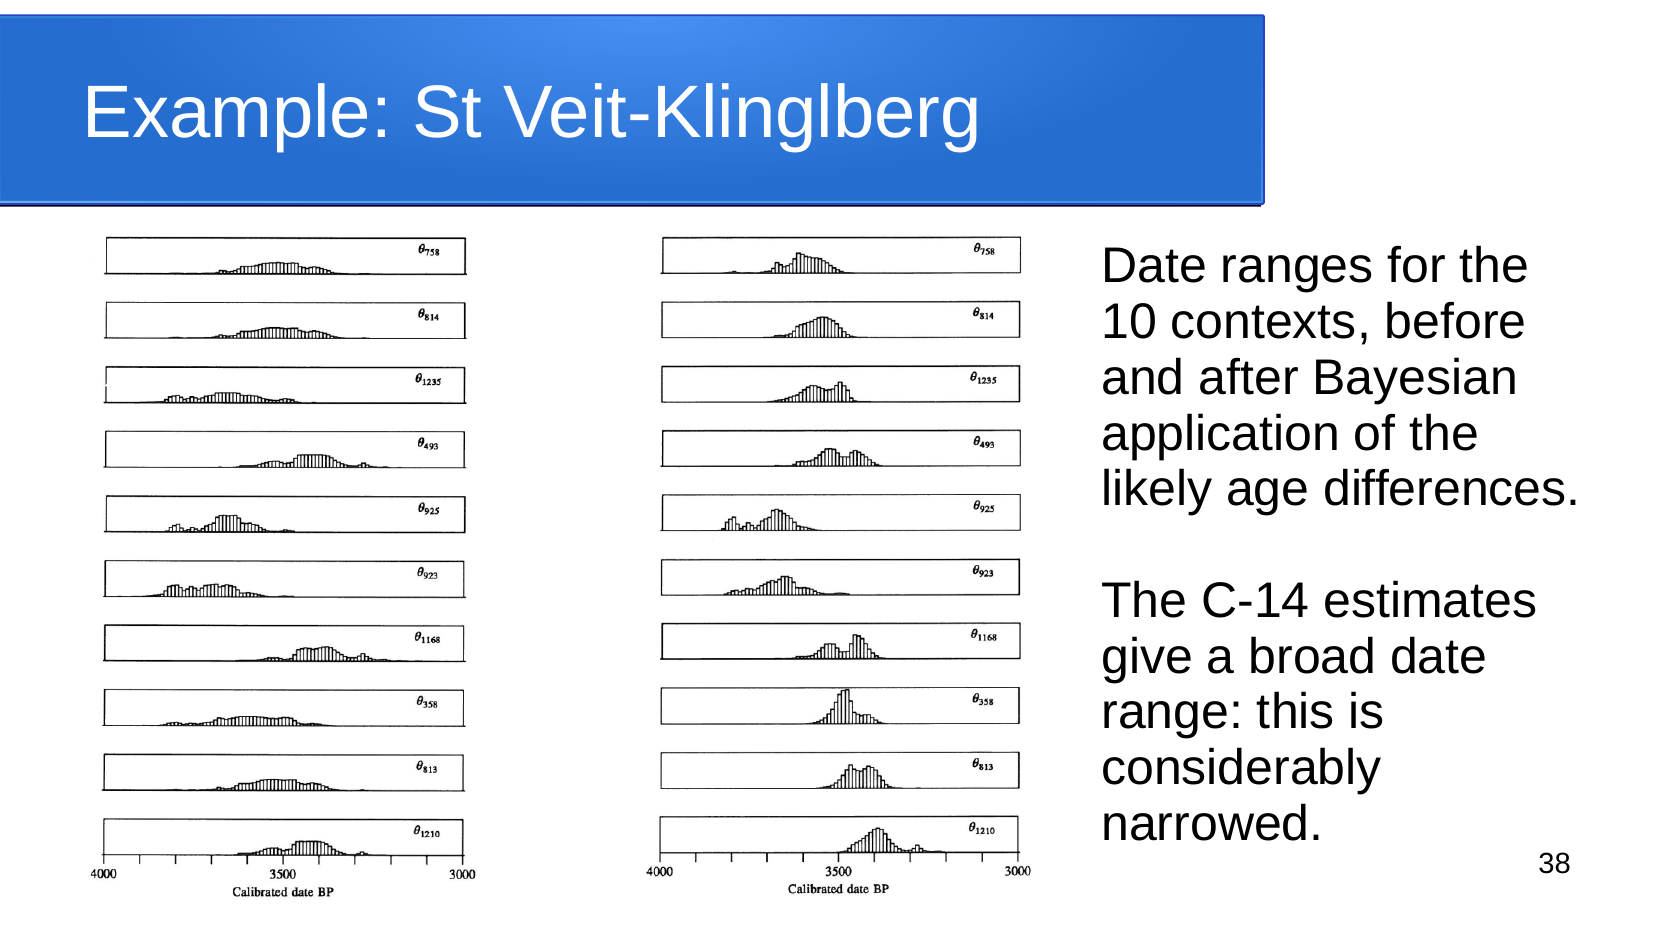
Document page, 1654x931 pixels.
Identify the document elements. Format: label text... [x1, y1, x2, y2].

picture [70, 224, 485, 903]
text_box Date ranges for the 10 contexts, before and after Bayesian application of the likely age differences. The C-14 estimates give a broad date range: this is considerably narrowed. [1086, 230, 1607, 863]
picture [637, 225, 1054, 898]
title Example: St Veit-Klinglberg [82, 35, 1235, 189]
